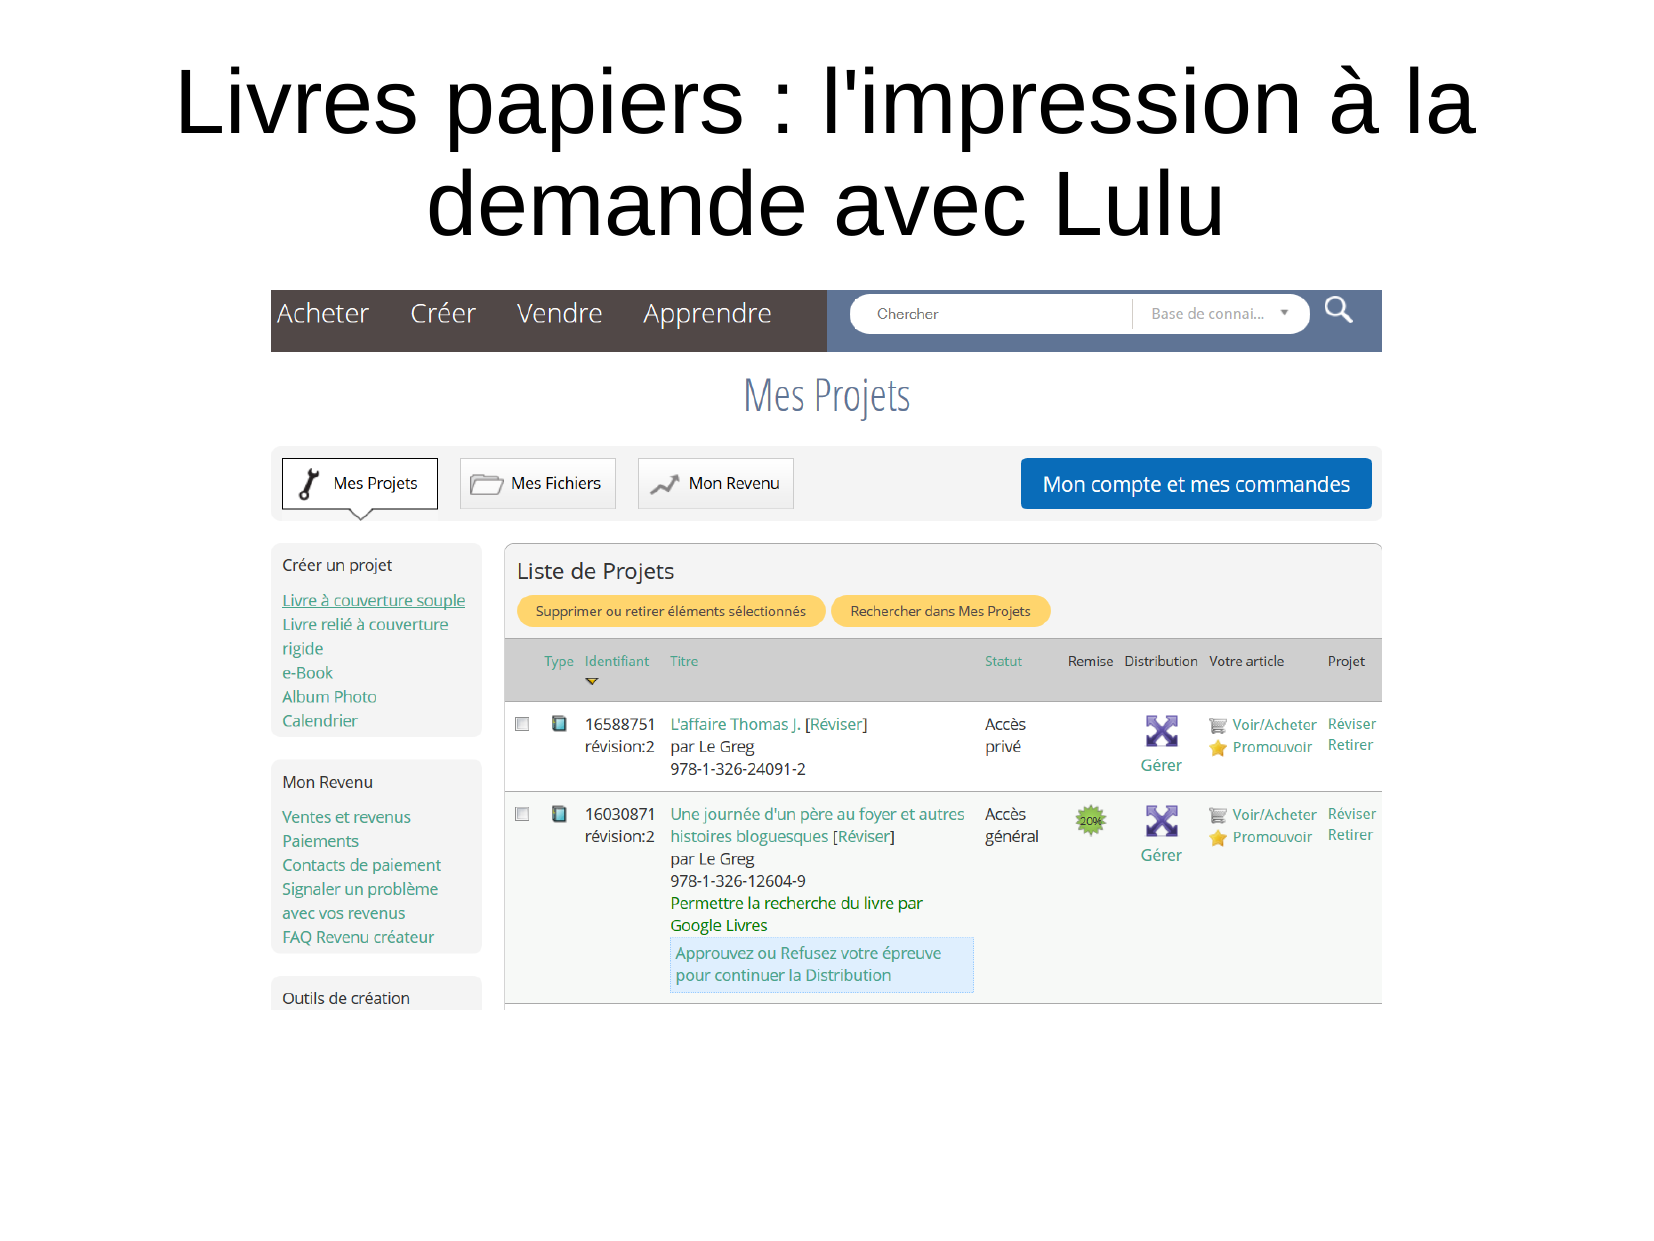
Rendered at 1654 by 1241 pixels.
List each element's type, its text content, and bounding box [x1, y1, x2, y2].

title Livres papiers : l'impression à la demande avec Lulu [82, 49, 1571, 257]
picture [271, 290, 1382, 1010]
